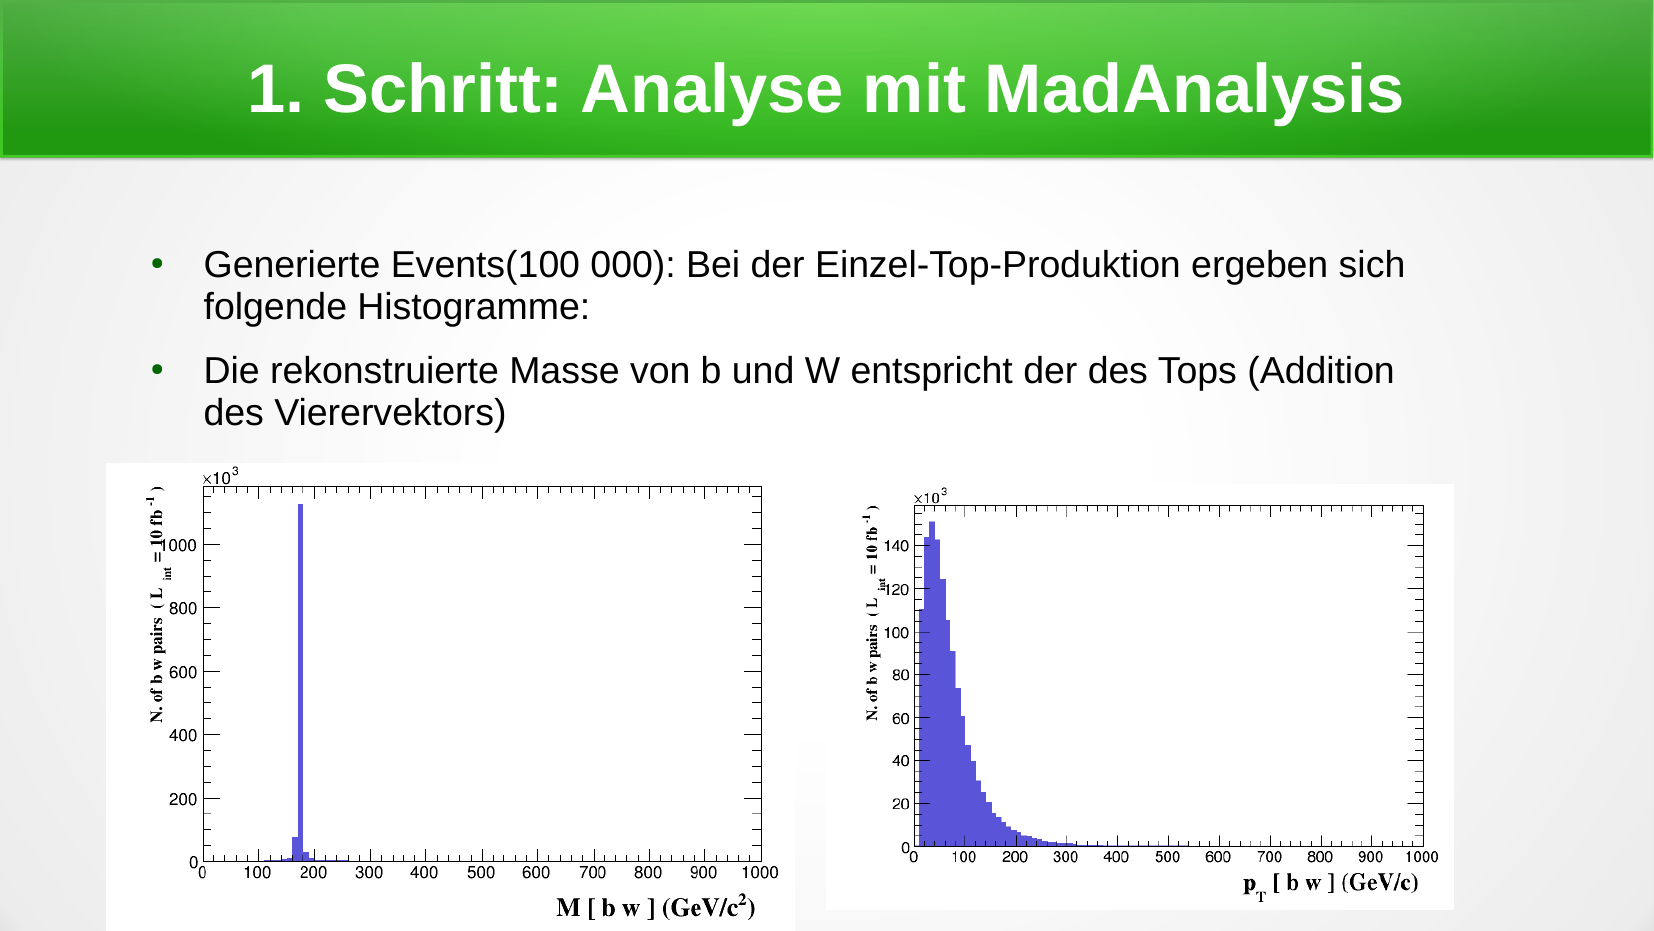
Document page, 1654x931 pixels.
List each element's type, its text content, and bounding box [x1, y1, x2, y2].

title 1. Schritt: Analyse mit MadAnalysis [82, 35, 1571, 142]
text_box Generierte Events(100 000): Bei der Einzel-Top-Produktion ergeben sich folgende Histogramme: Die rekonstruierte Masse von b und W entspricht der des Tops (Addition des Vierervektors) [118, 236, 1441, 642]
picture [826, 484, 1454, 910]
picture [106, 463, 795, 931]
